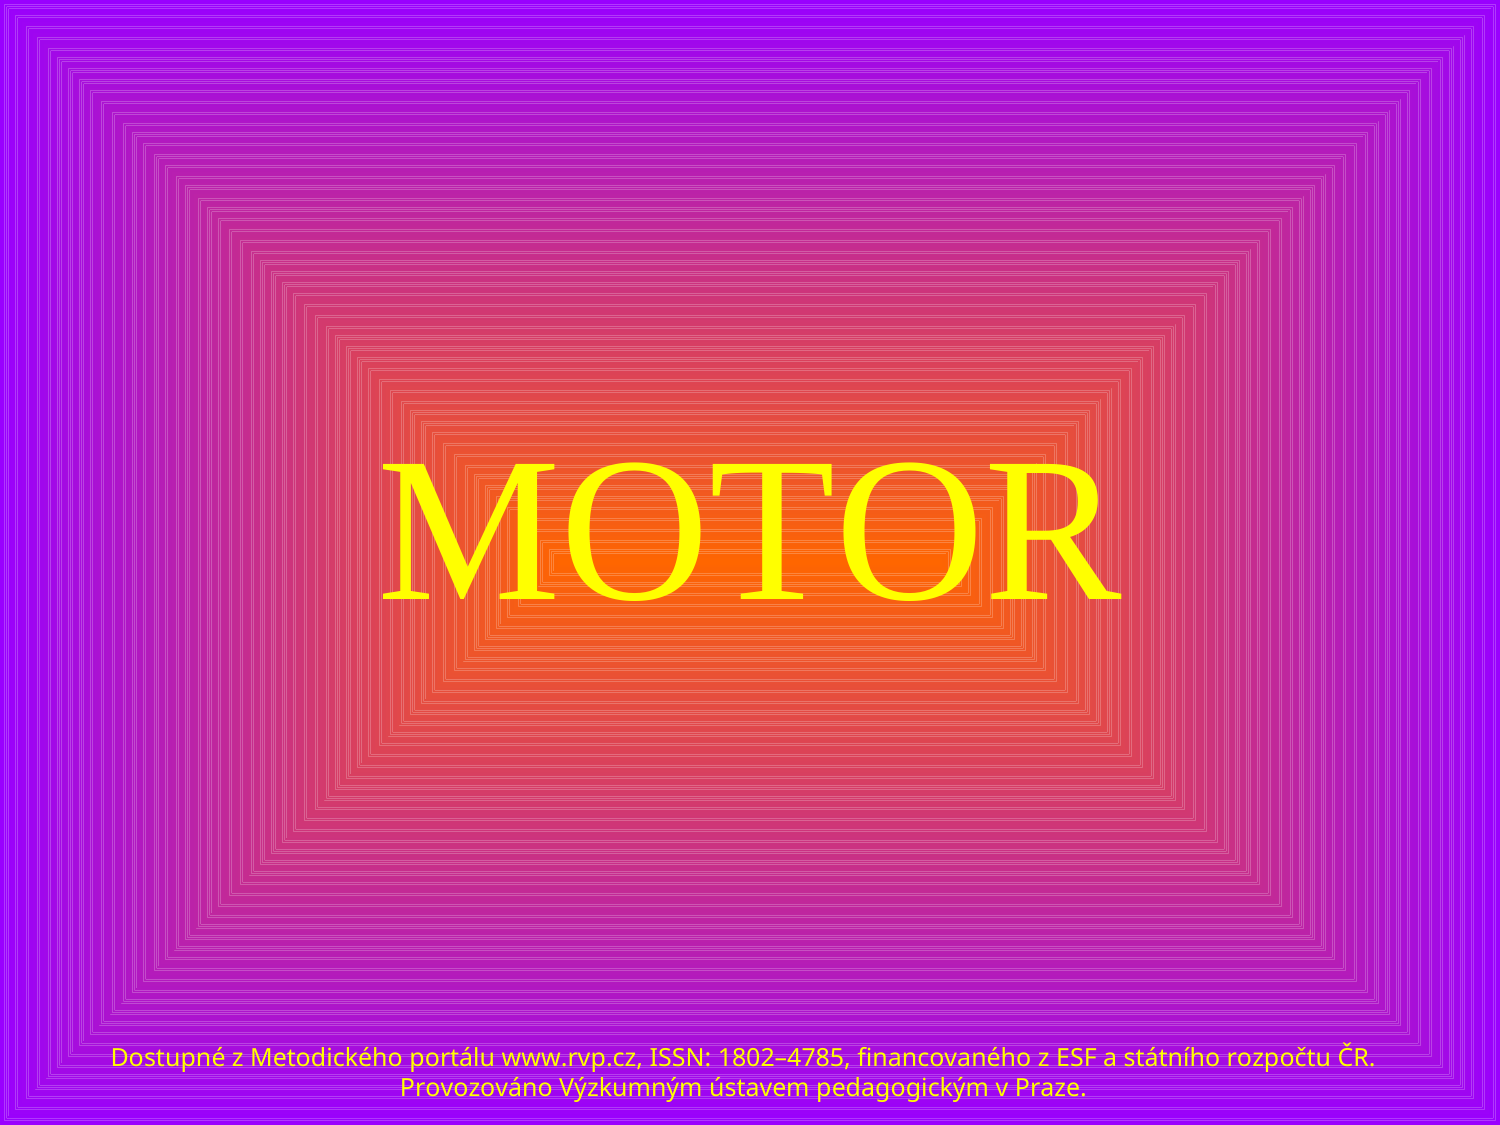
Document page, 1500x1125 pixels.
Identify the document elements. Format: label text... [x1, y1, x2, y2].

text_box MOTOR [0, 385, 1500, 649]
text_box Dostupné z Metodického portálu www.rvp.cz, ISSN: 1802–4785, financovaného z ESF a státního rozpočtu ČR. Provozováno Výzkumným ústavem pedagogickým v Praze. [35, 1041, 1454, 1102]
